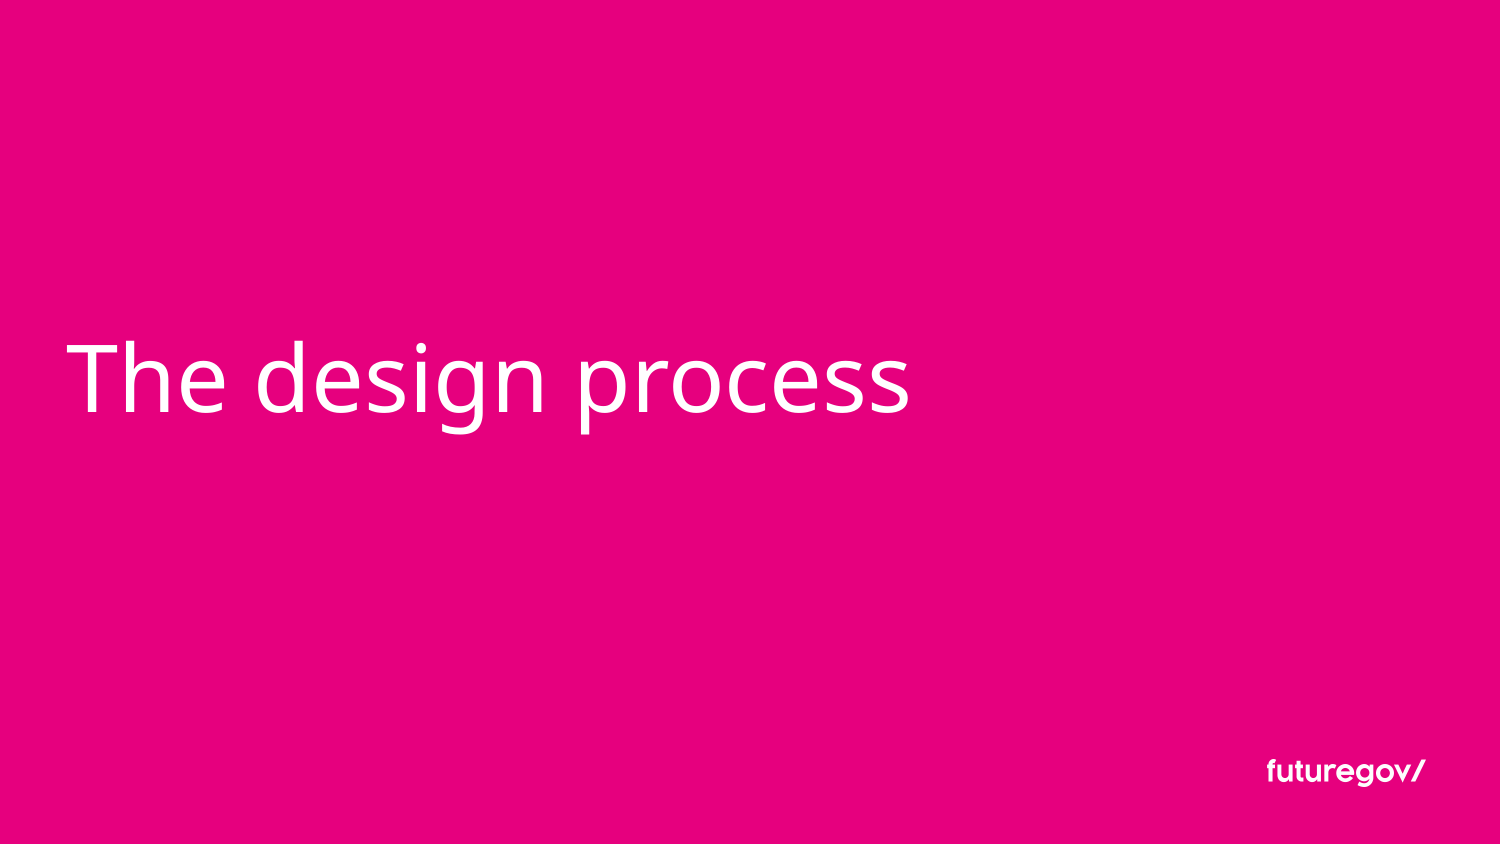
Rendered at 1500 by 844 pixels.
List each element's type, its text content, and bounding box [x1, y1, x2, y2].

picture [1267, 759, 1426, 787]
title The design process [51, 303, 1449, 488]
